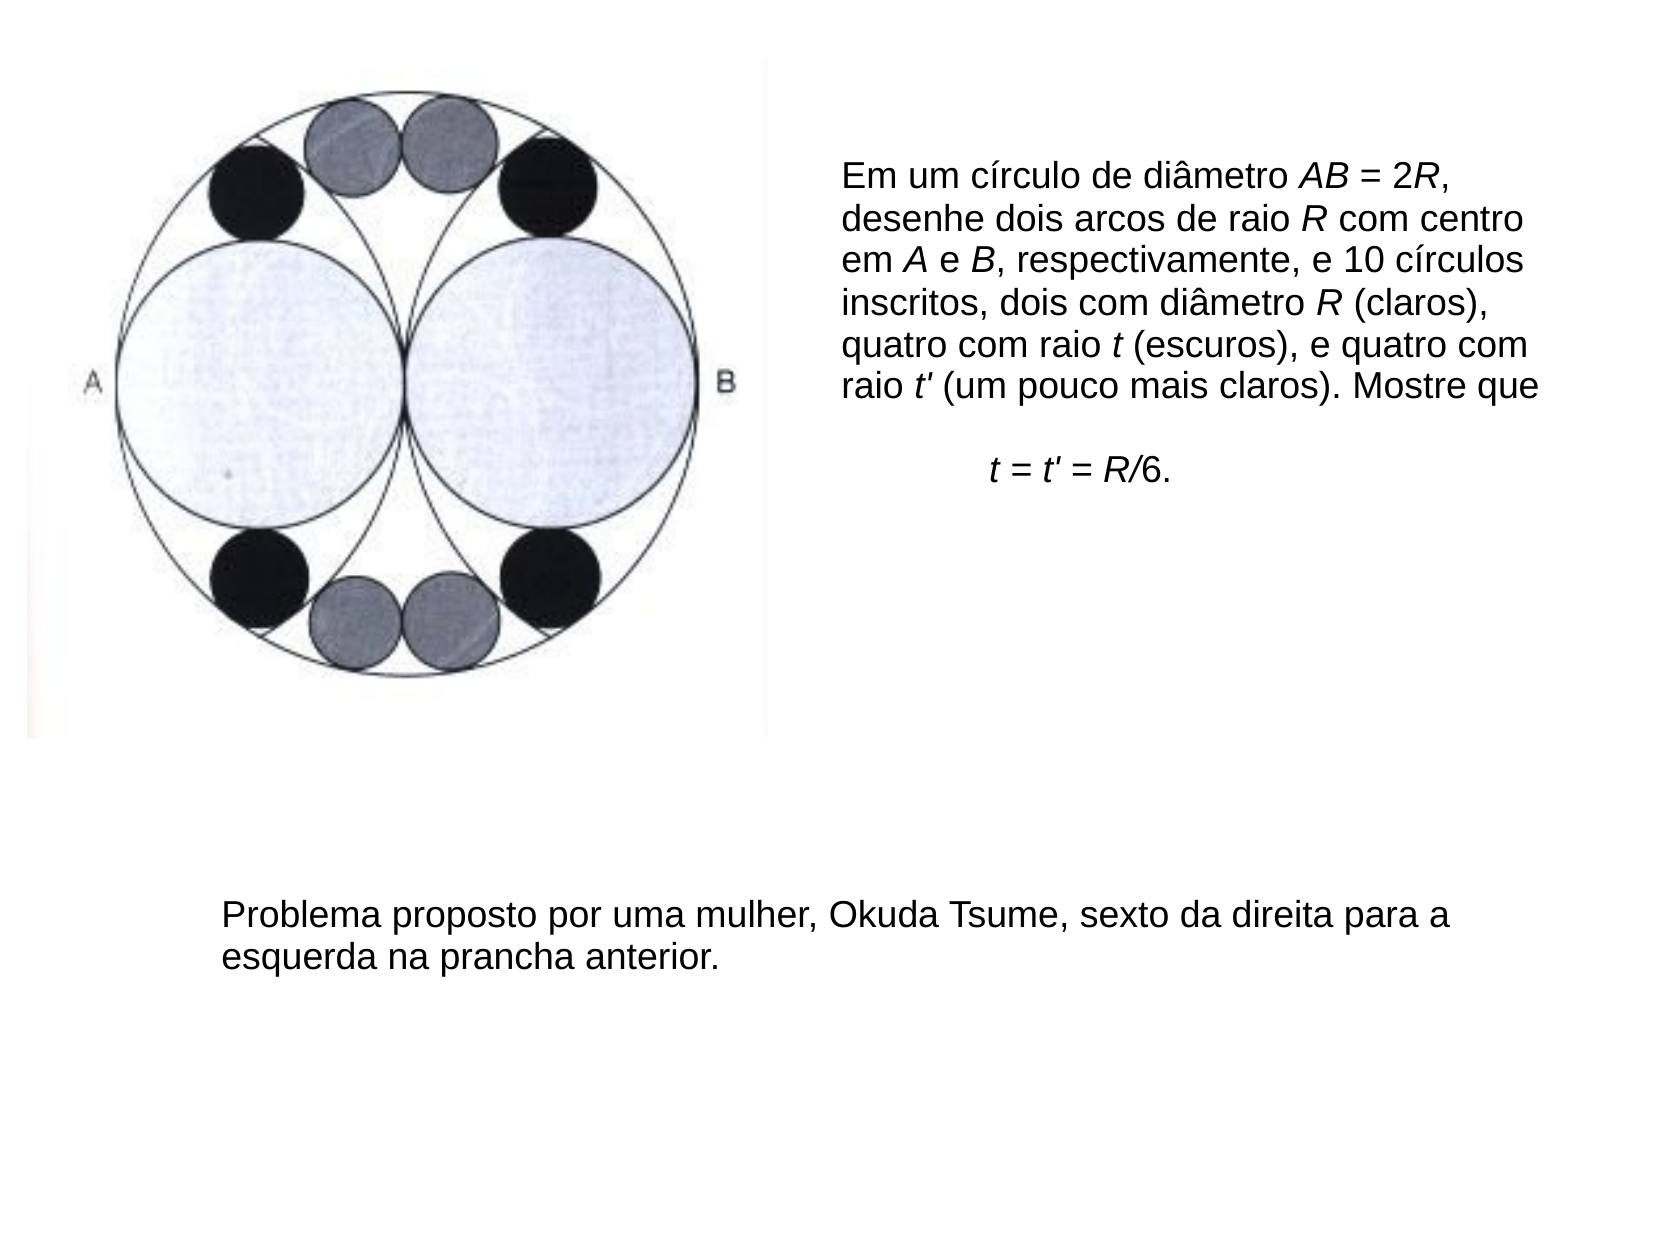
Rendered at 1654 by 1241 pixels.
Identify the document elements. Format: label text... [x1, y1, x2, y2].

picture [27, 29, 768, 739]
text_box Em um círculo de diâmetro AB = 2R, desenhe dois arcos de raio R com centro em A e B, respectivamente, e 10 círculos inscritos, dois com diâmetro R (claros), quatro com raio t (escuros), e quatro com raio t' (um pouco mais claros). Mostre que t = t' = R/6. [826, 147, 1555, 499]
text_box Problema proposto por uma mulher, Okuda Tsume, sexto da direita para a esquerda na prancha anterior. [206, 885, 1466, 985]
